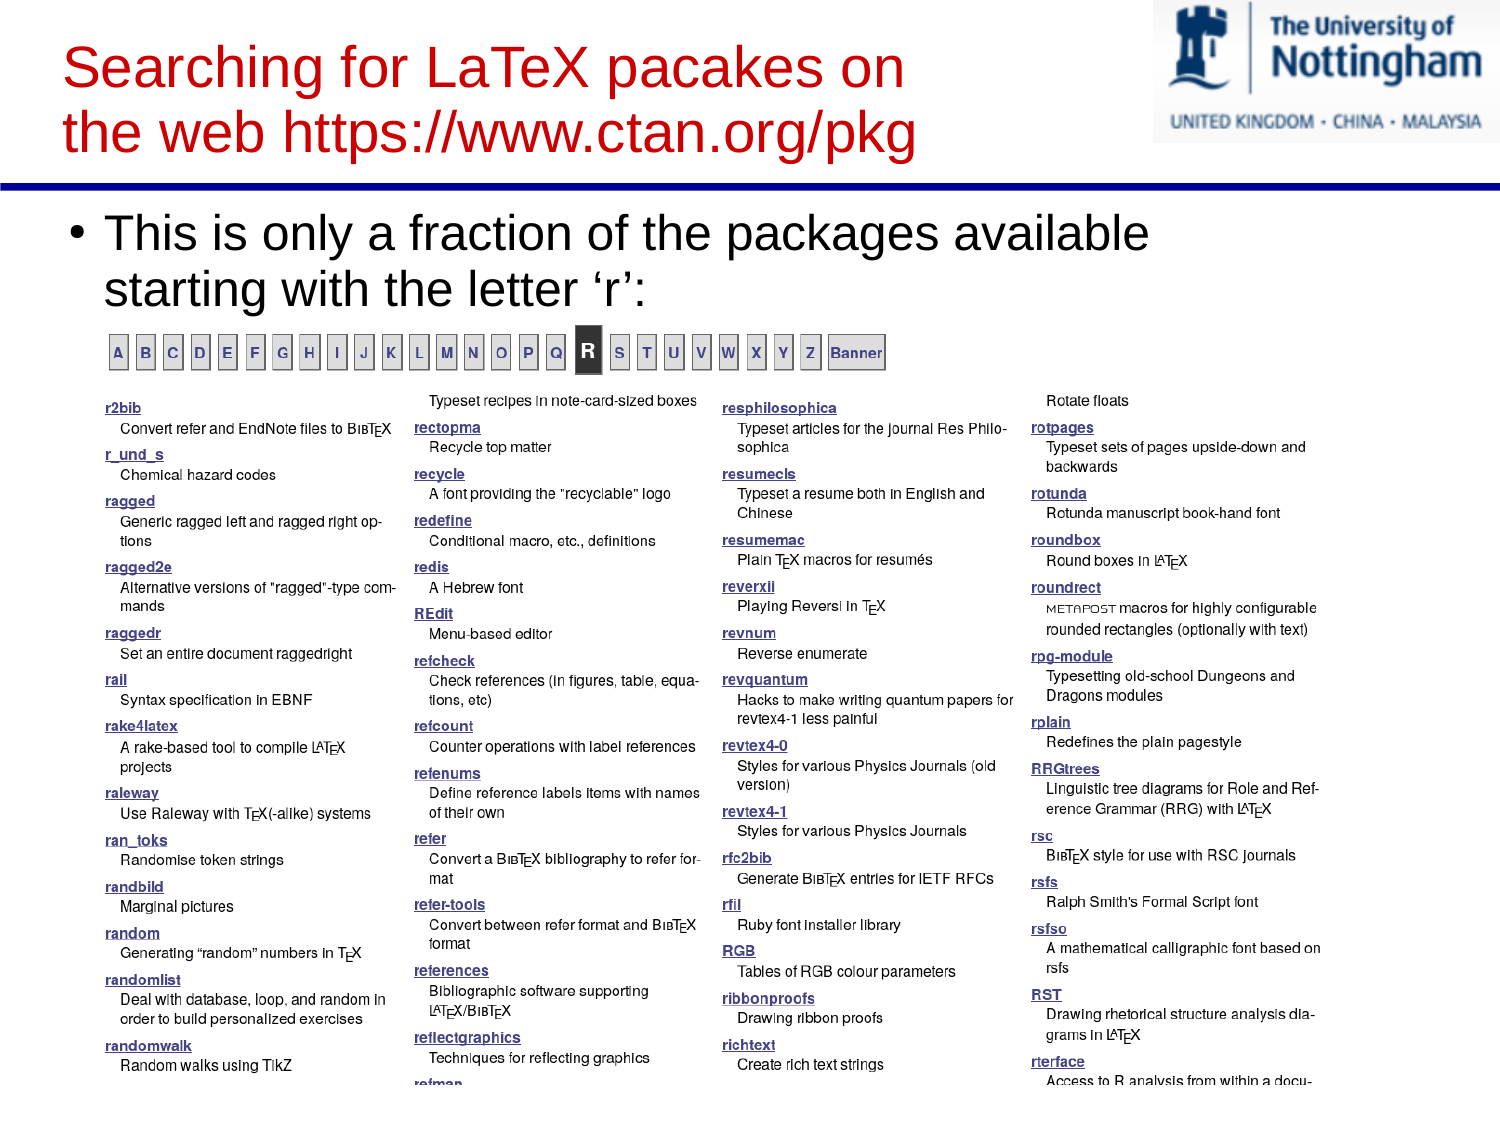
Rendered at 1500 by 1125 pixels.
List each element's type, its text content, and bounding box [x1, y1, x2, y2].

text_box Searching for LaTeX pacakes on the web https://www.ctan.org/pkg [47, 27, 941, 173]
text_box This is only a fraction of the packages available starting with the letter ‘r’: [53, 197, 1316, 643]
picture [1153, 0, 1500, 143]
picture [75, 318, 1368, 1085]
